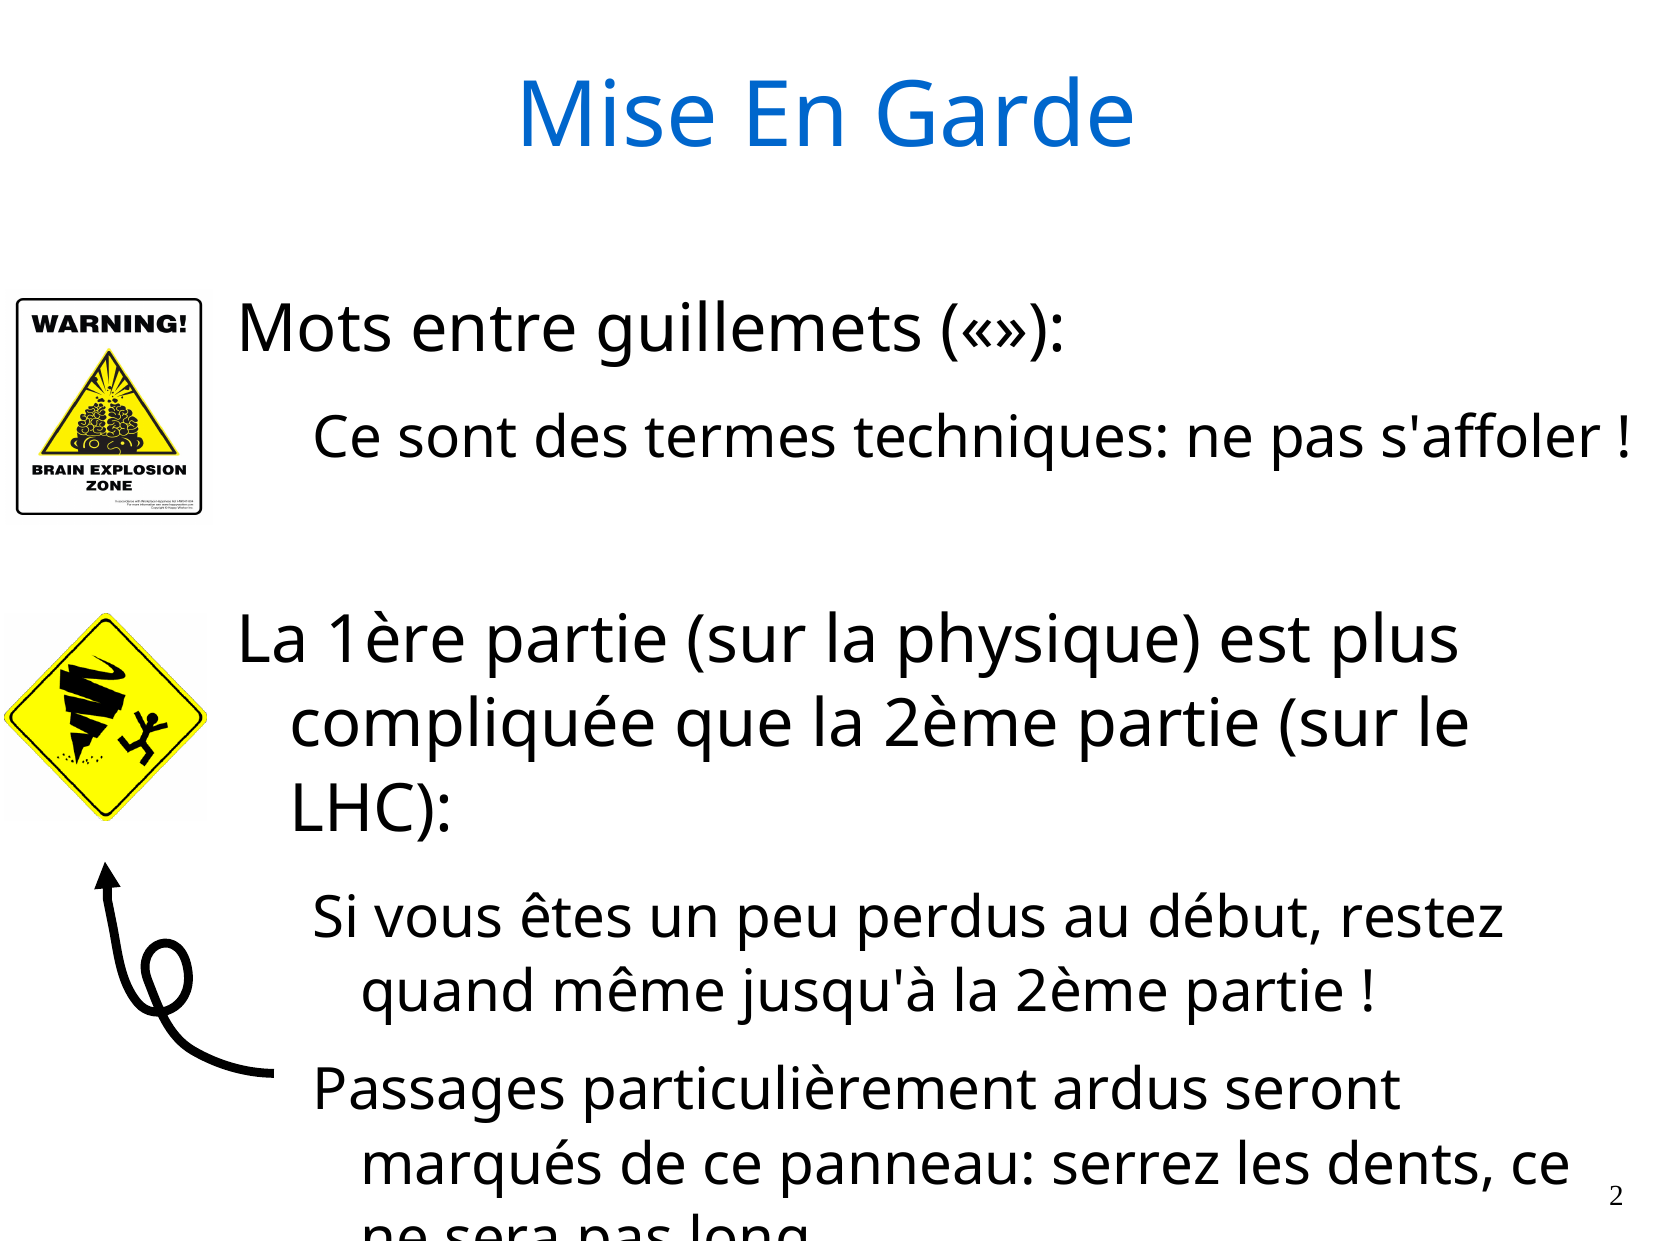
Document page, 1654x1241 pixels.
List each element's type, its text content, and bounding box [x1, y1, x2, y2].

list Mots entre guillemets («»): Ce sont des termes techniques: ne pas s'affoler ! La 1ère partie (sur la physique) est plus compliquée que la 2ème partie (sur le LHC): Si vous êtes un peu perdus au début, restez quand même jusqu'à la 2ème partie ! Passages particulièrement ardus seront marqués de ce panneau: serrez les dents, ce ne sera pas long [218, 284, 1648, 1176]
title Mise En Garde [0, 8, 1654, 216]
picture [5, 289, 213, 525]
picture [4, 613, 207, 821]
